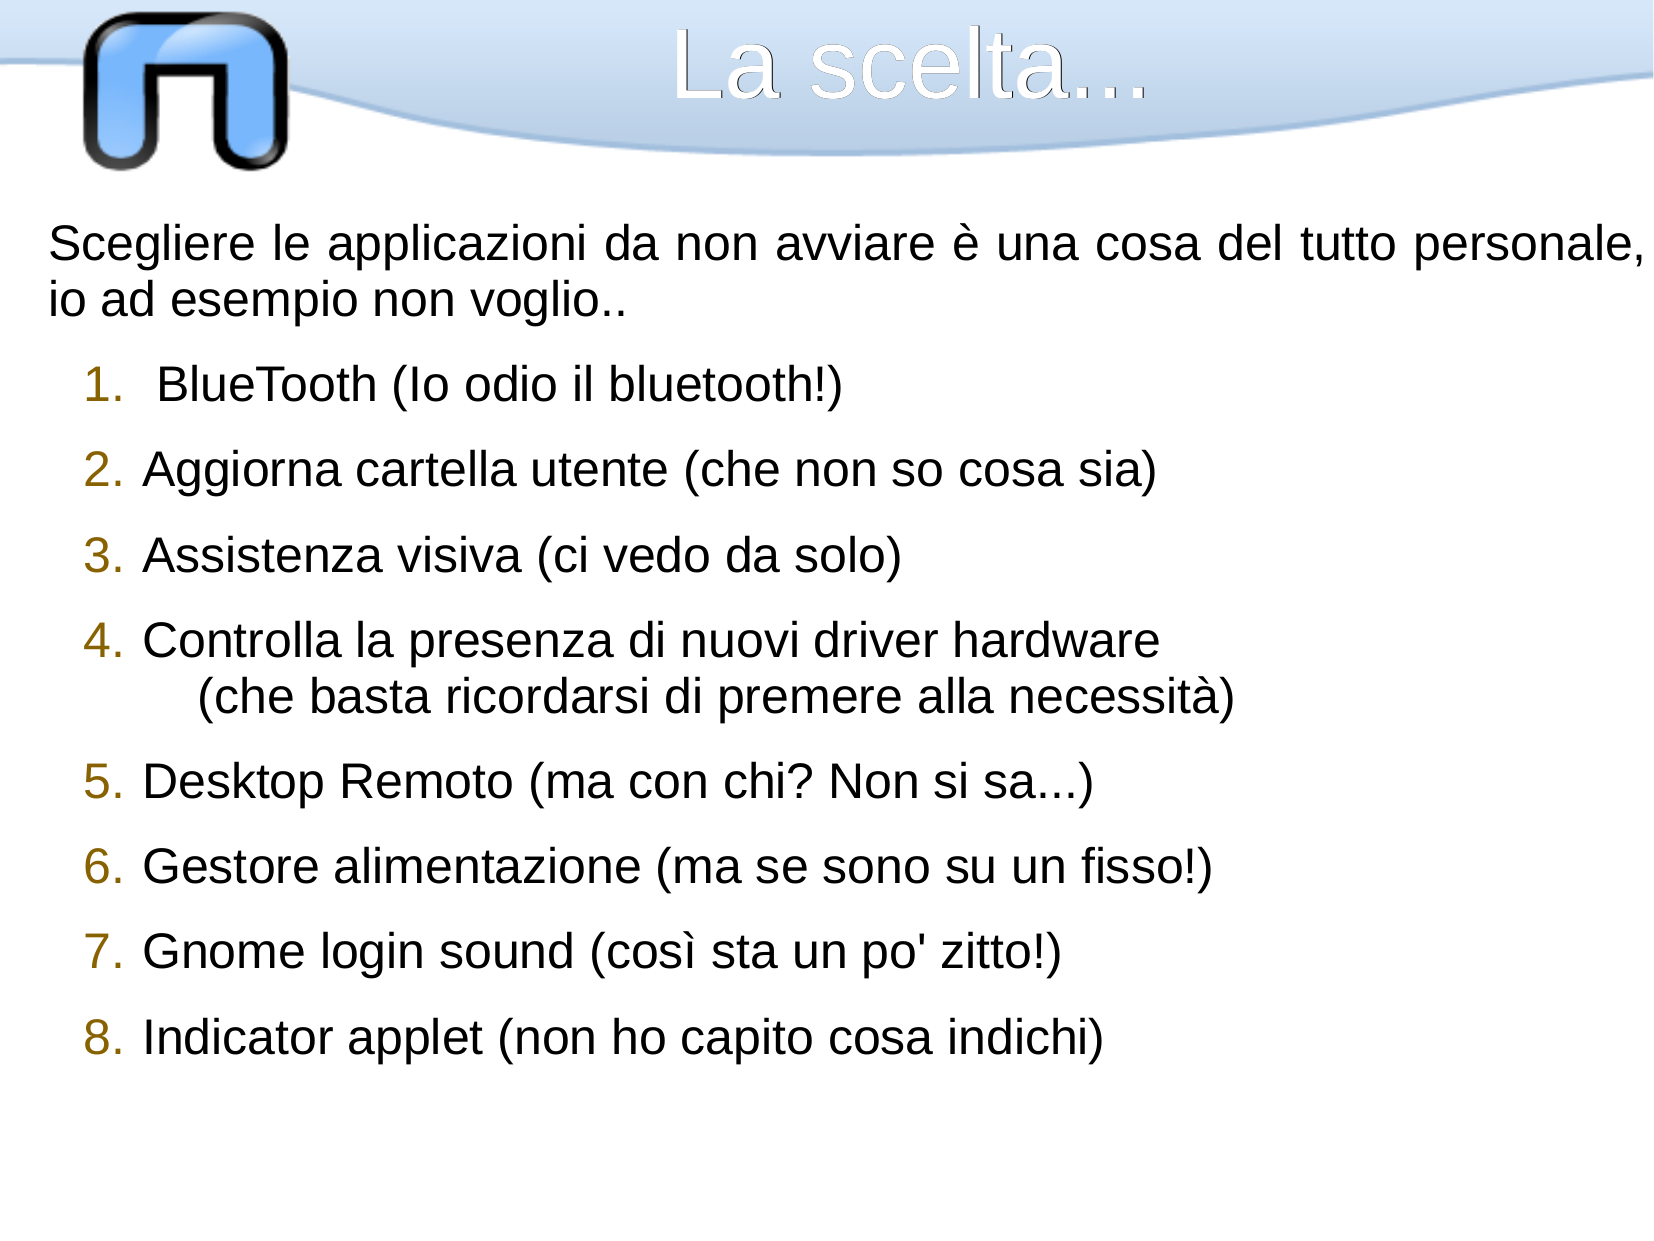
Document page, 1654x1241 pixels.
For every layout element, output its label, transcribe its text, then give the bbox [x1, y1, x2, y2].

picture [0, 0, 1654, 209]
text_box La scelta... [325, 0, 1498, 148]
list Scegliere le applicazioni da non avviare è una cosa del tutto personale, io ad esempio non voglio.. BlueTooth (Io odio il bluetooth!) Aggiorna cartella utente (che non so cosa sia) Assistenza visiva (ci vedo da solo) Controlla la presenza di nuovi driver hardware (che basta ricordarsi di premere alla necessità) Desktop Remoto (ma con chi? Non si sa...) Gestore alimentazione (ma se sono su un fisso!) Gnome login sound (così sta un po' zitto!) Indicator applet (non ho capito cosa indichi) [0, 209, 1654, 1241]
